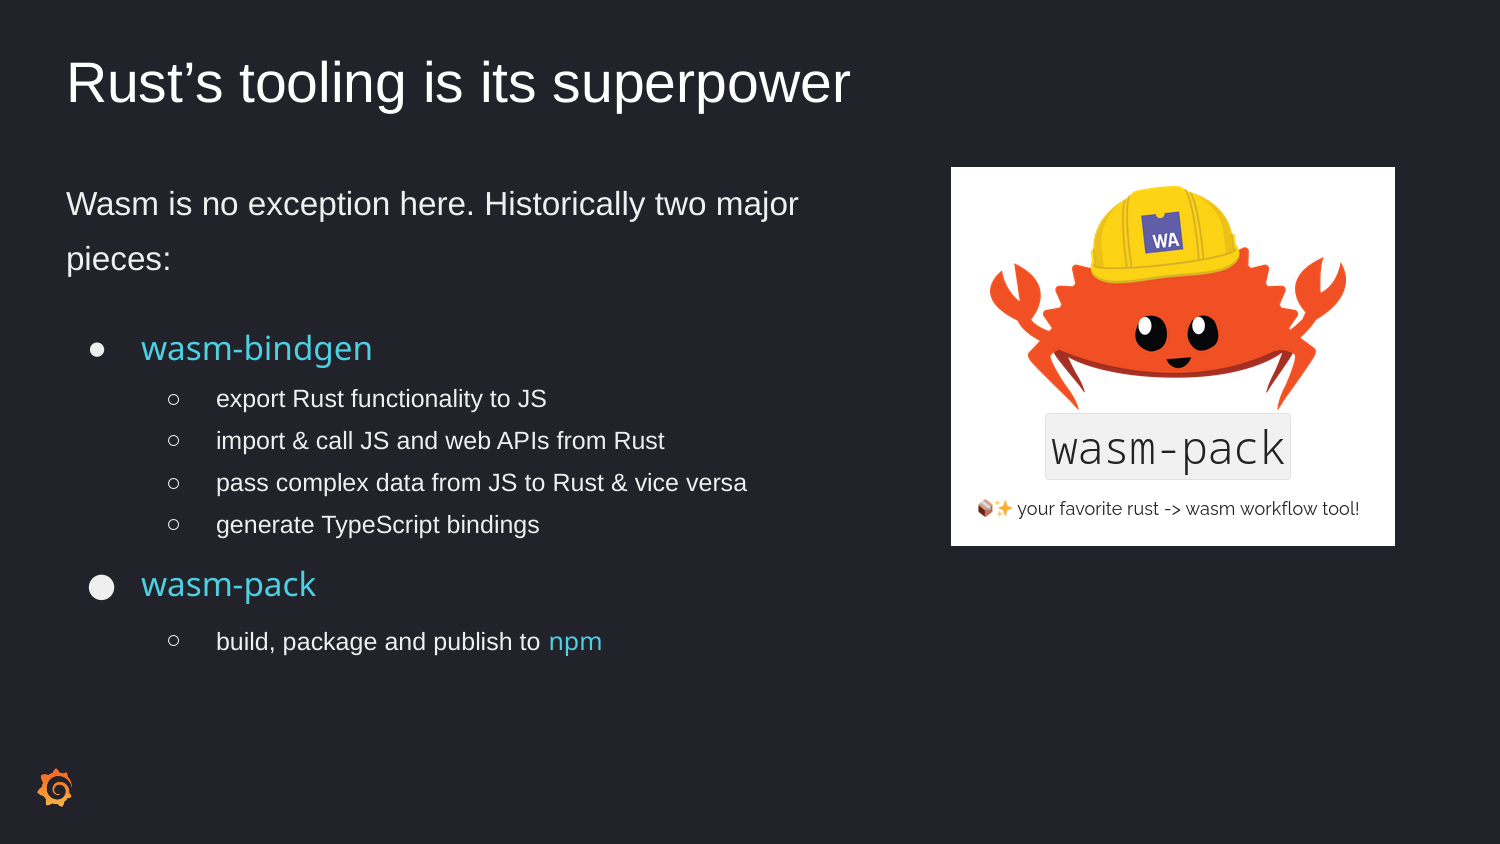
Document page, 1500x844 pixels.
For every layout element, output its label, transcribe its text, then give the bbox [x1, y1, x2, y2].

title Rust’s tooling is its superpower [51, 35, 1449, 130]
picture [951, 167, 1395, 546]
picture [37, 768, 72, 807]
list Wasm is no exception here. Historically two major pieces: wasm-bindgen export Rust functionality to JS import & call JS and web APIs from Rust pass complex data from JS to Rust & vice versa generate TypeScript bindings wasm-pack build, package and publish to npm [51, 151, 819, 712]
